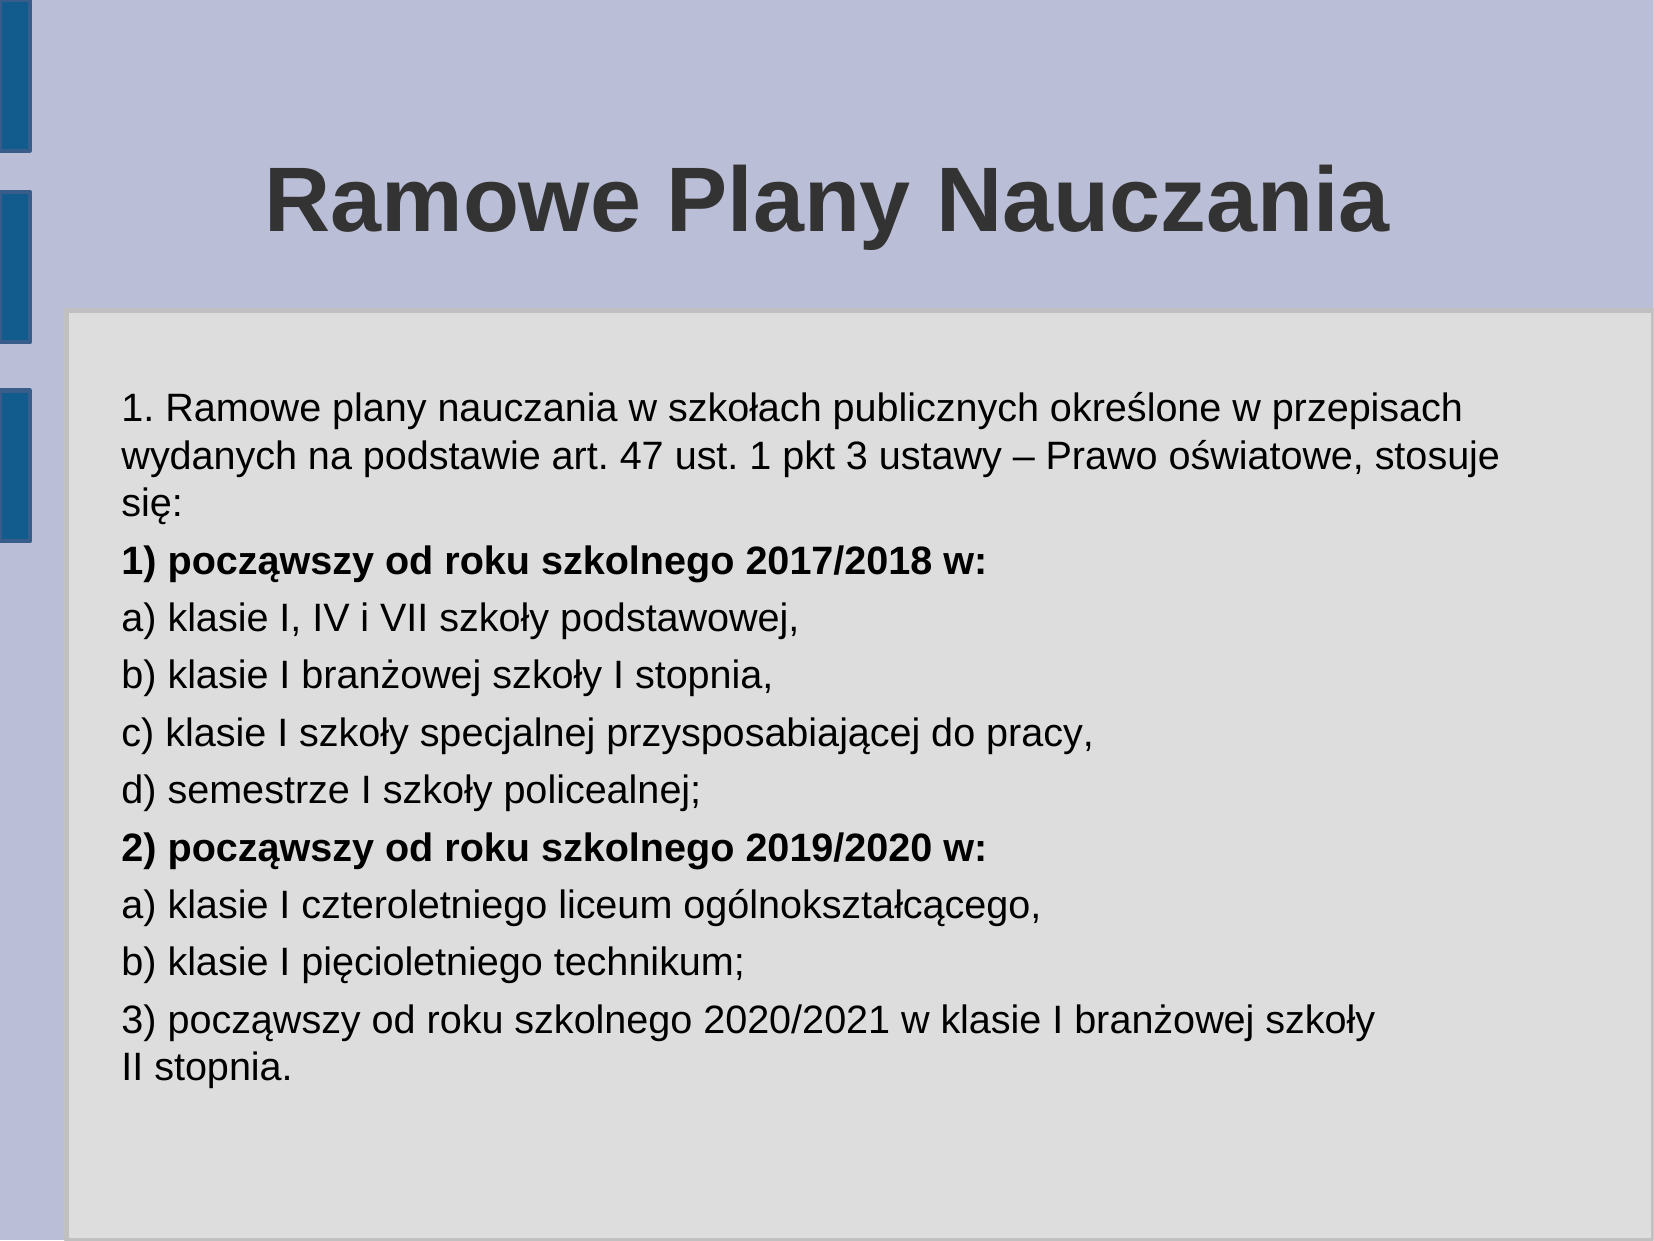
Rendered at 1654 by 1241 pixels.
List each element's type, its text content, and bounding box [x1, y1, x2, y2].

subtitle 1. Ramowe plany nauczania w szkołach publicznych określone w przepisach wydanych na podstawie art. 47 ust. 1 pkt 3 ustawy – Prawo oświatowe, stosuje się: 1) począwszy od roku szkolnego 2017/2018 w: a) klasie I, IV i VII szkoły podstawowej, b) klasie I branżowej szkoły I stopnia, c) klasie I szkoły specjalnej przysposabiającej do pracy, d) semestrze I szkoły policealnej; 2) począwszy od roku szkolnego 2019/2020 w: a) klasie I czteroletniego liceum ogólnokształcącego, b) klasie I pięcioletniego technikum; 3) począwszy od roku szkolnego 2020/2021 w klasie I branżowej szkoły II stopnia. [121, 352, 1534, 1119]
title Ramowe Plany Nauczania [121, 98, 1534, 291]
